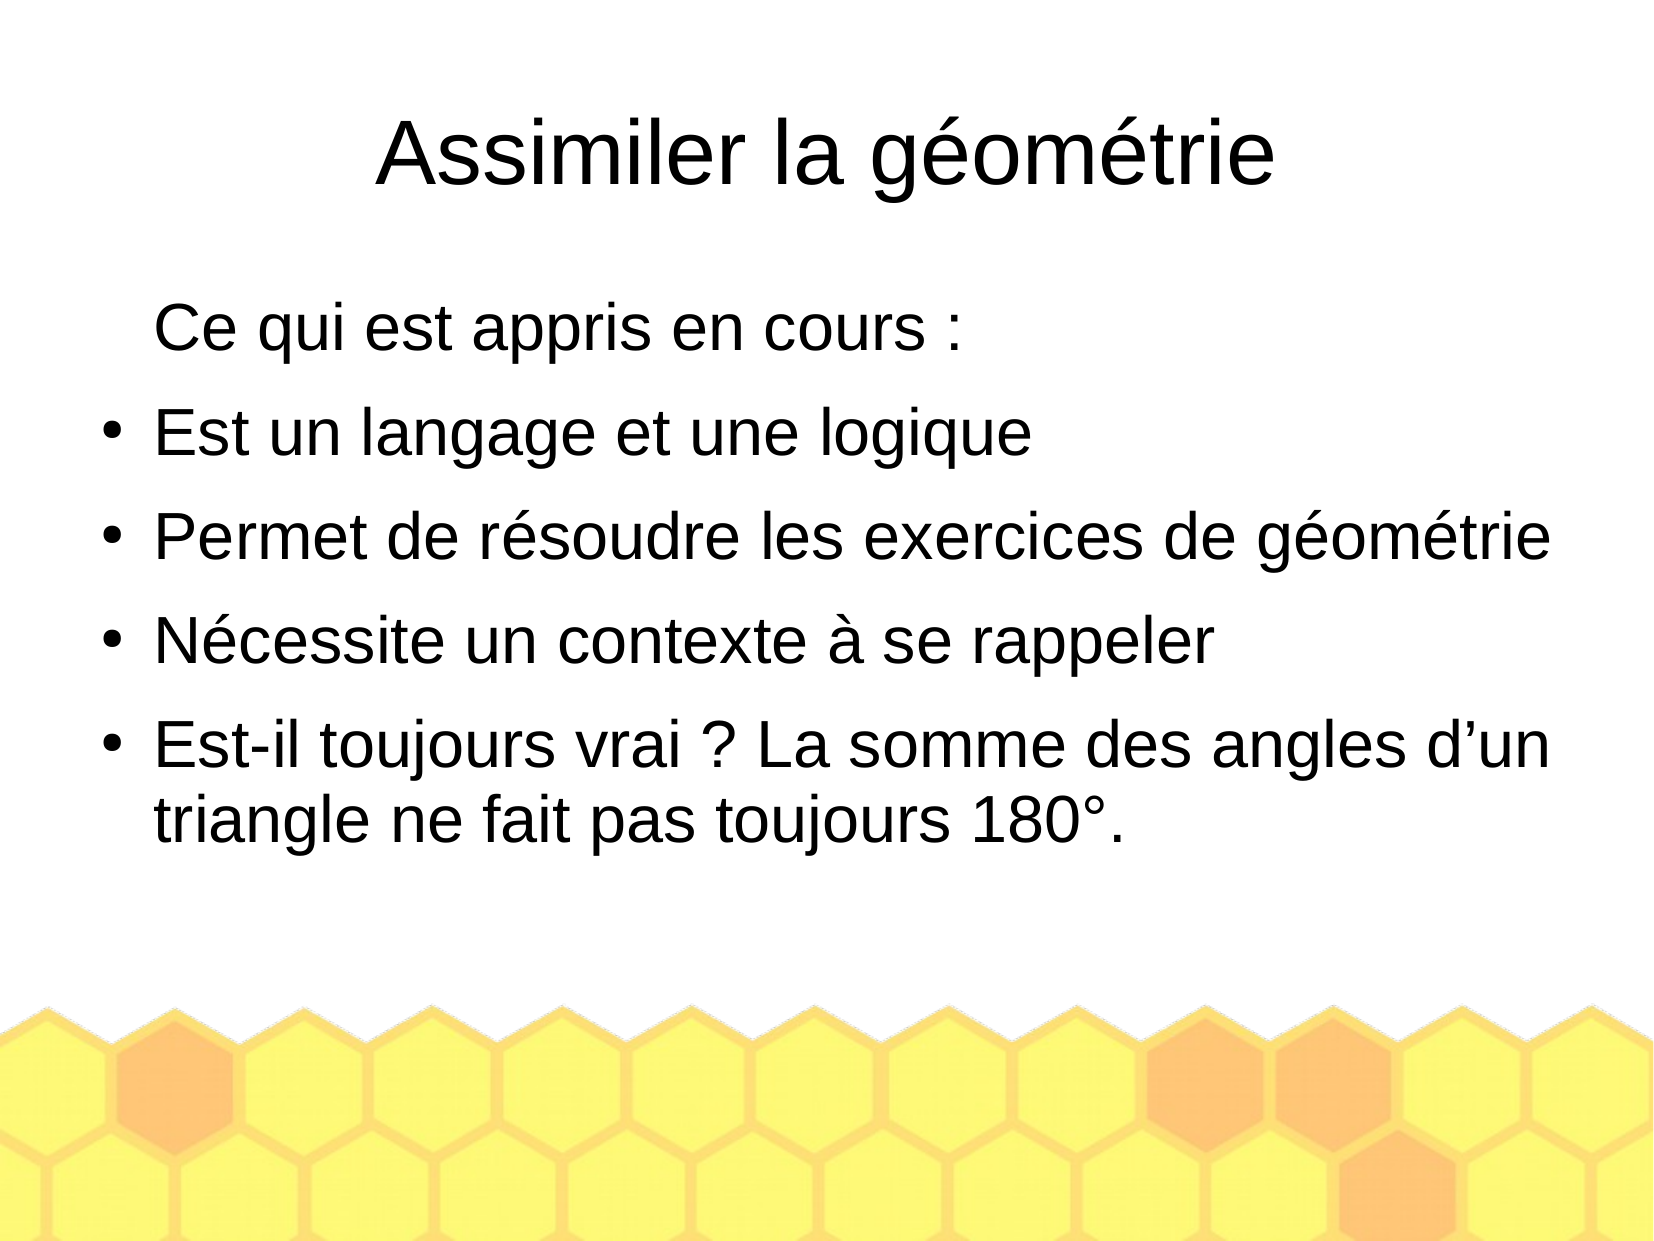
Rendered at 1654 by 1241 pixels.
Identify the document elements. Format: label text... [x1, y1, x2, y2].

list Ce qui est appris en cours : Est un langage et une logique Permet de résoudre les exercices de géométrie Nécessite un contexte à se rappeler Est-il toujours vrai ? La somme des angles d’un triangle ne fait pas toujours 180°. [82, 290, 1571, 1010]
title Assimiler la géométrie [82, 49, 1571, 257]
picture [0, 1001, 1654, 1241]
